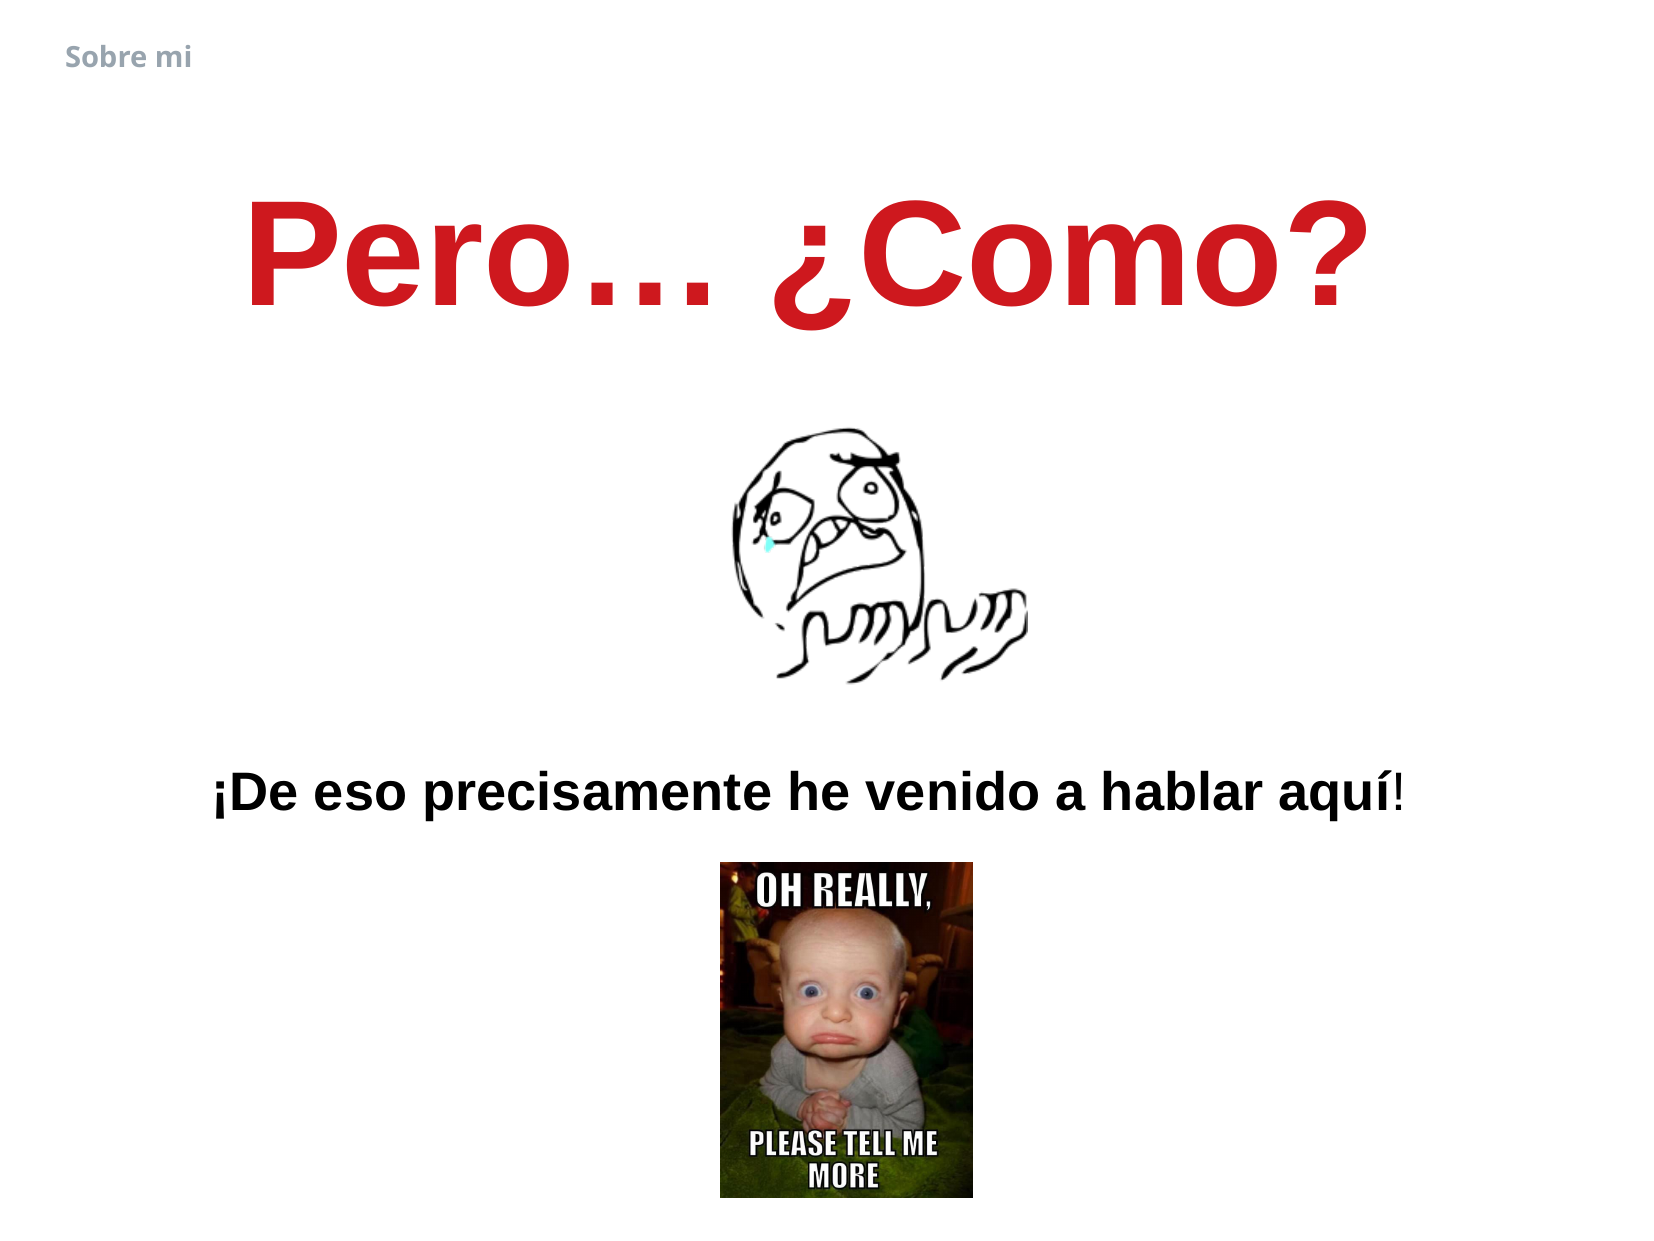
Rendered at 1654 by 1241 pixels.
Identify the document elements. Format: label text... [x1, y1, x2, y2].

text_box Pero… ¿Como? ¡De eso precisamente he venido a hablar aquí! [94, 41, 1524, 965]
picture [730, 407, 1028, 705]
picture [720, 862, 973, 1198]
text_box Sobre mi [64, 38, 733, 74]
